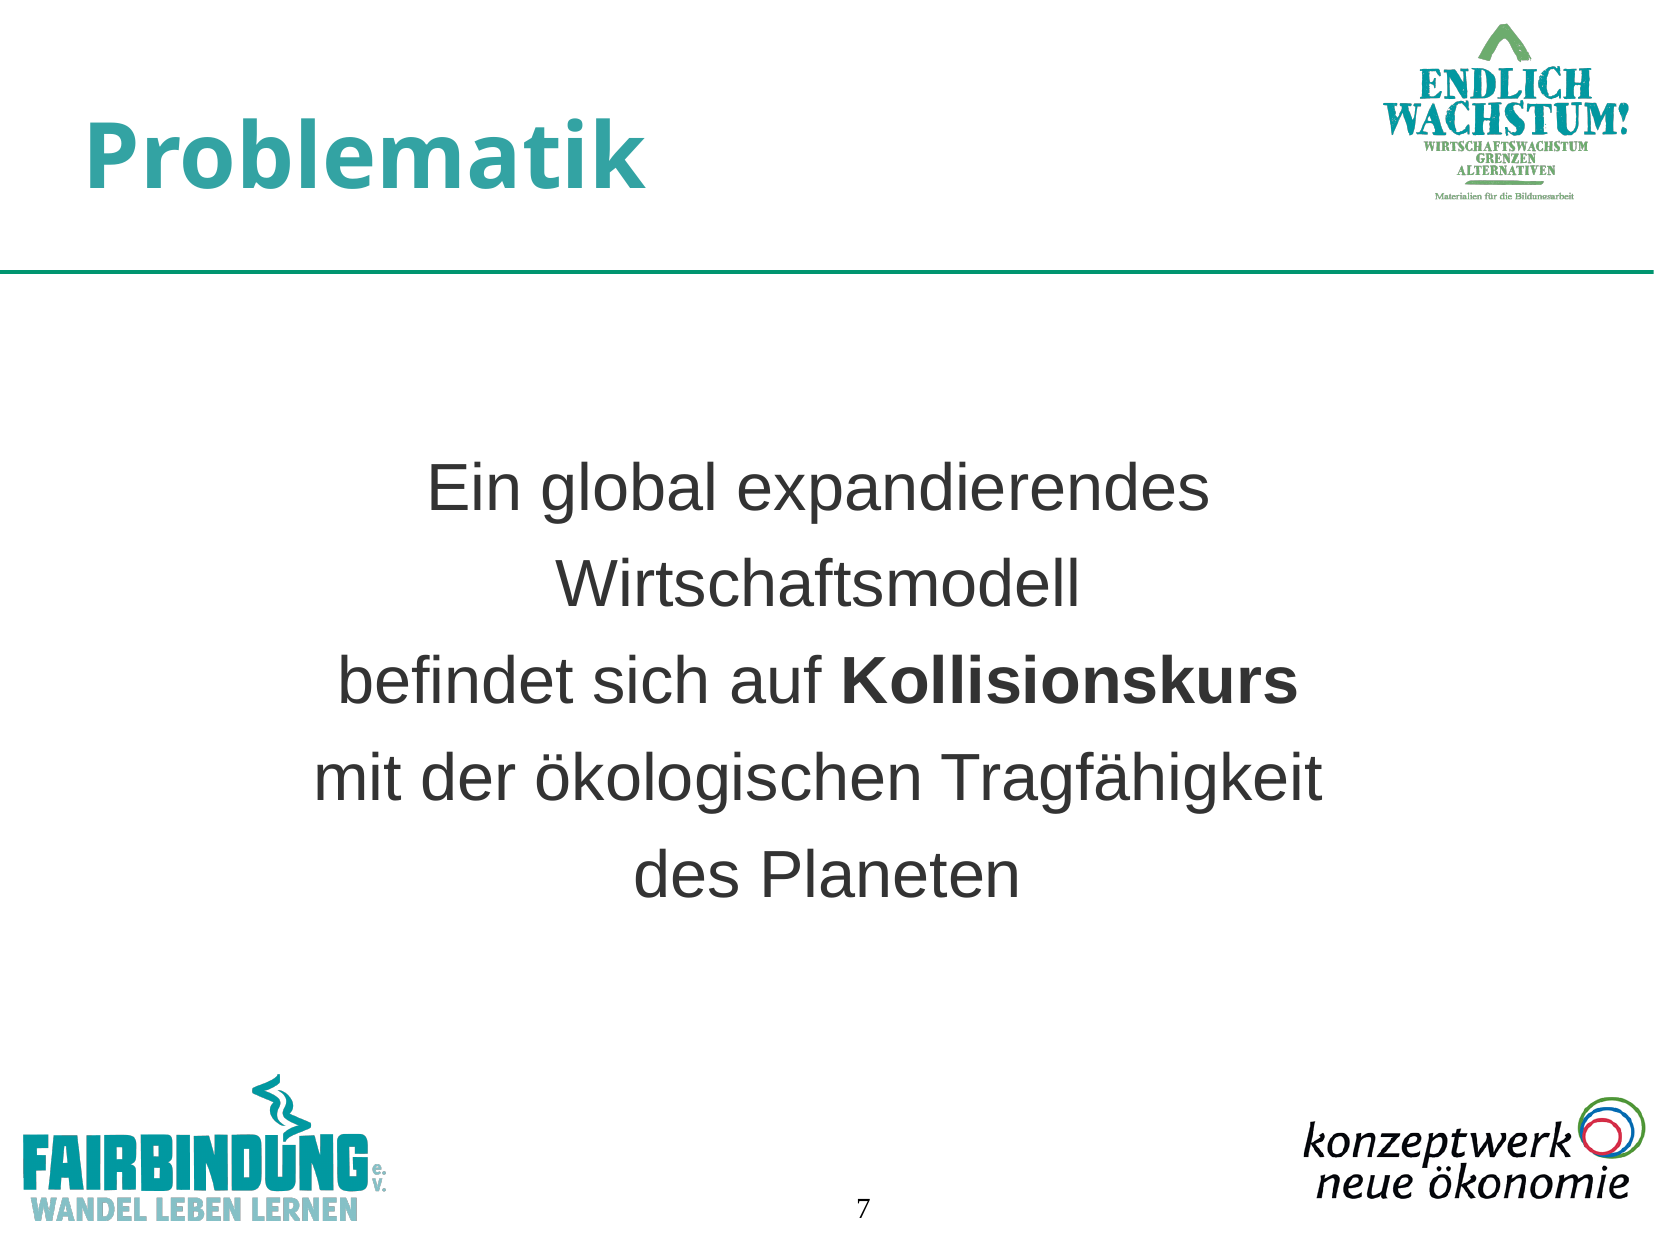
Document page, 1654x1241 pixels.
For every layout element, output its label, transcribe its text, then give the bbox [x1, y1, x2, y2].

picture [23, 1074, 386, 1221]
text_box Ein global expandierendes Wirtschaftsmodell befindet sich auf Kollisionskurs mit der ökologischen Tragfähigkeit des Planeten [82, 324, 1571, 1064]
title Problematik [82, 49, 1571, 257]
picture [1291, 1081, 1654, 1235]
picture [1382, 23, 1630, 201]
